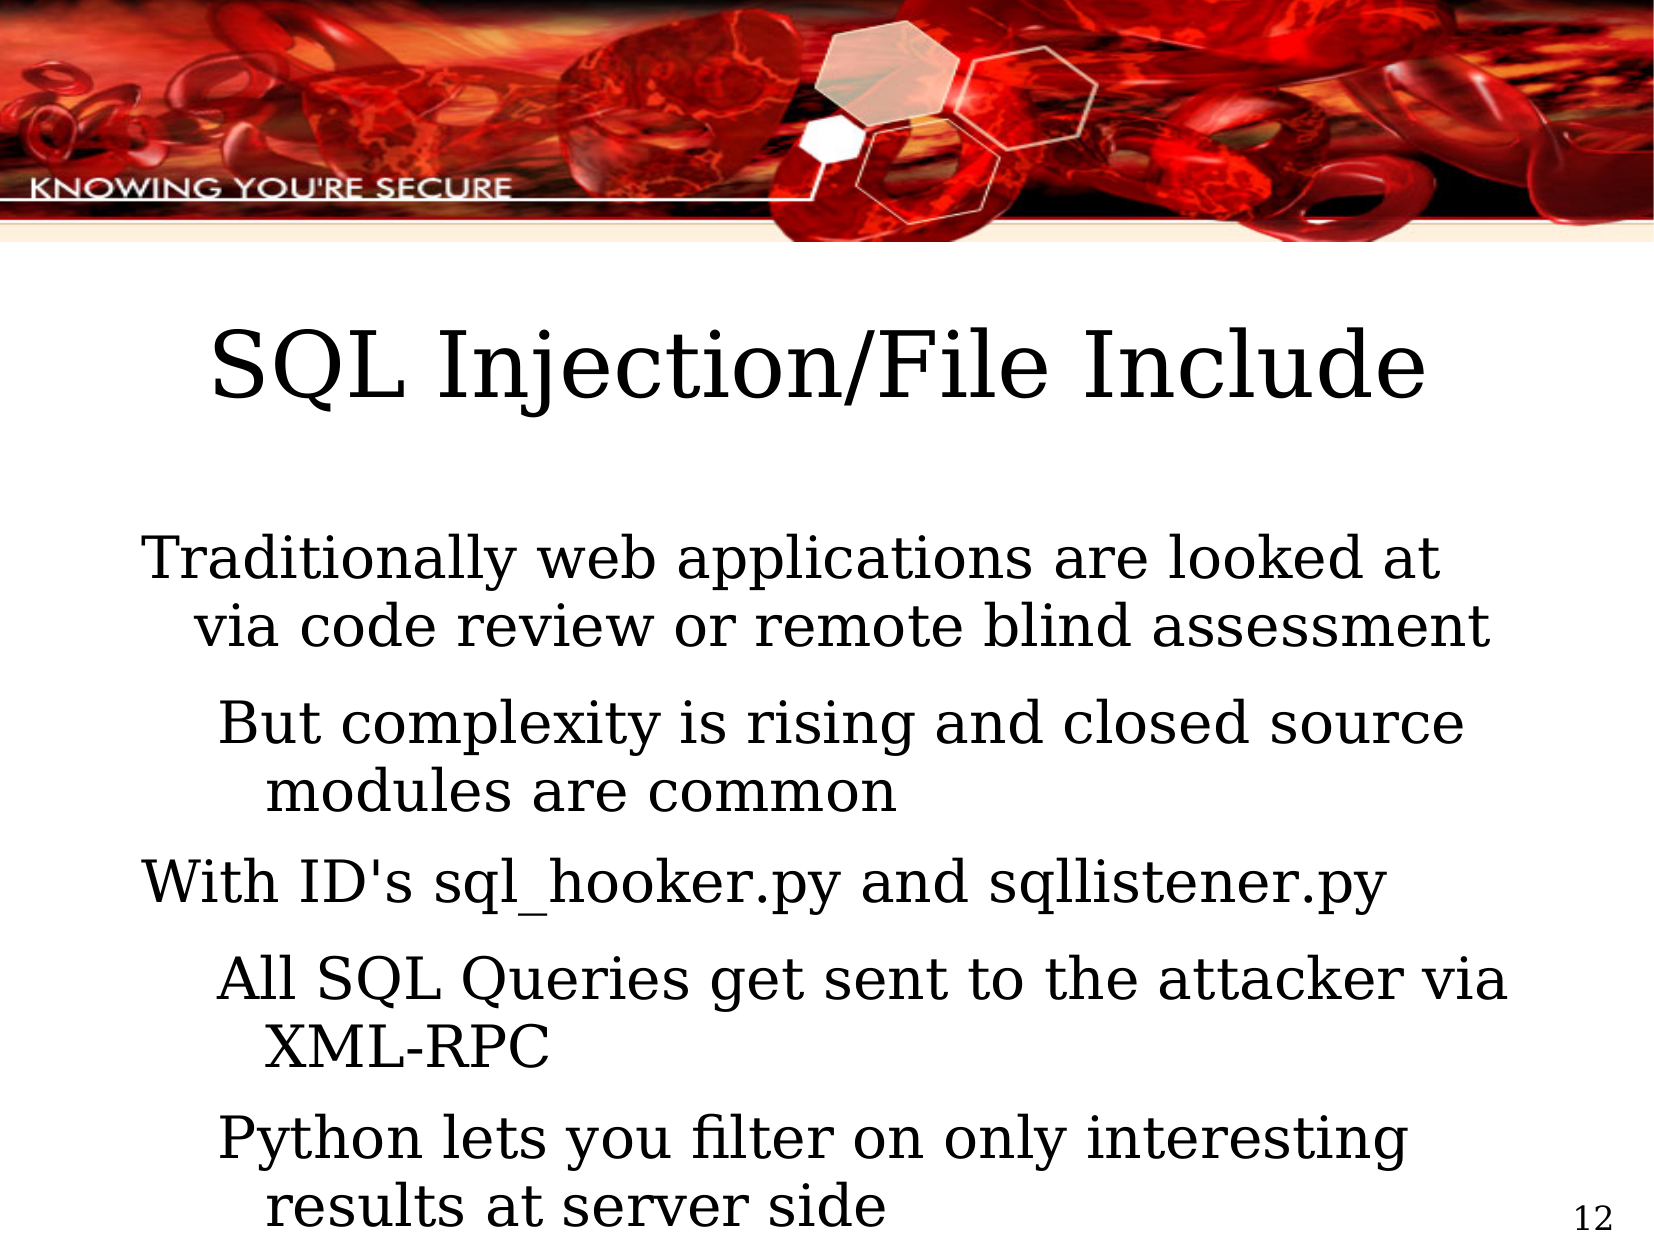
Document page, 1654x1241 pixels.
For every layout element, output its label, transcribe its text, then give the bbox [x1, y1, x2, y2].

picture [0, 0, 1654, 242]
title SQL Injection/File Include [113, 261, 1526, 470]
list Traditionally web applications are looked at via code review or remote blind assessment But complexity is rising and closed source modules are common With ID's sql_hooker.py and sqllistener.py All SQL Queries get sent to the attacker via XML-RPC Python lets you filter on only interesting results at server side [123, 524, 1536, 1241]
